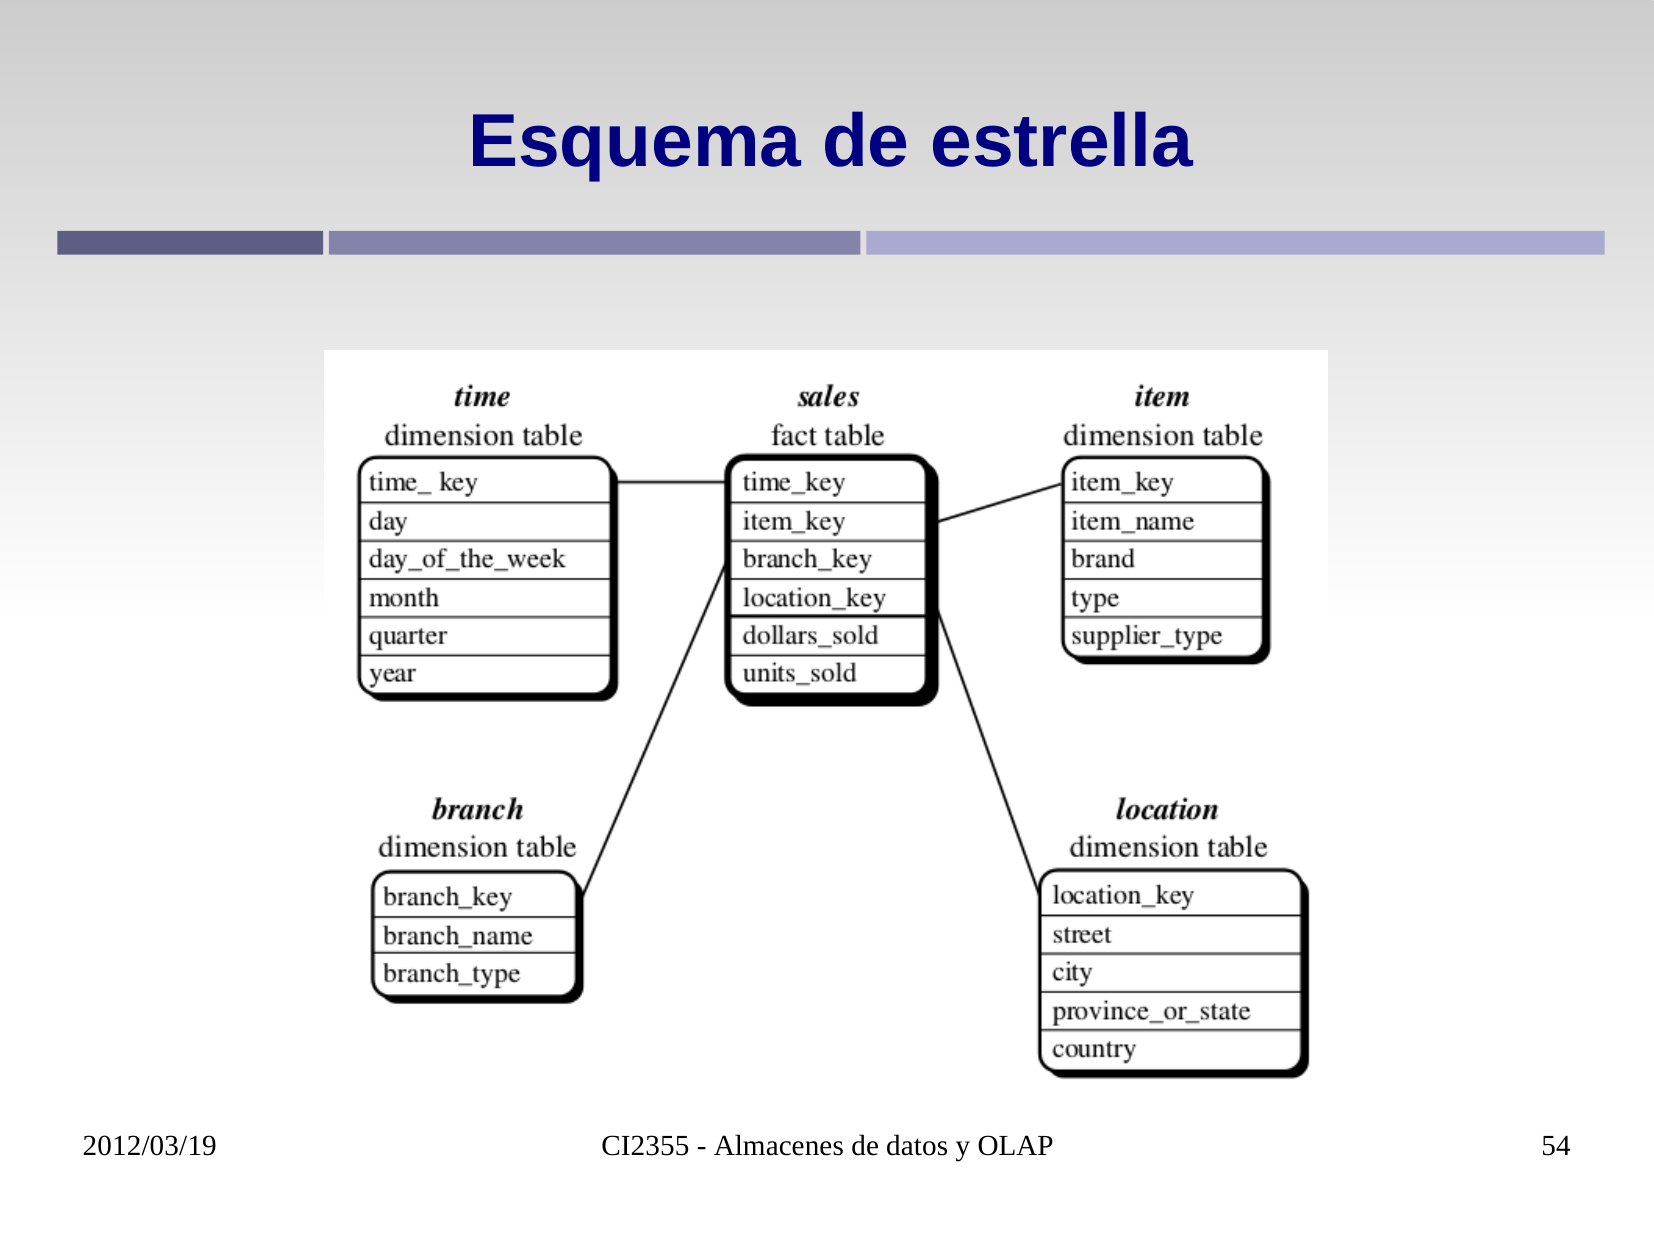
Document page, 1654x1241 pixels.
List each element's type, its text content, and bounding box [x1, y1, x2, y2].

picture [324, 350, 1328, 1087]
title Esquema de estrella [86, 55, 1576, 226]
